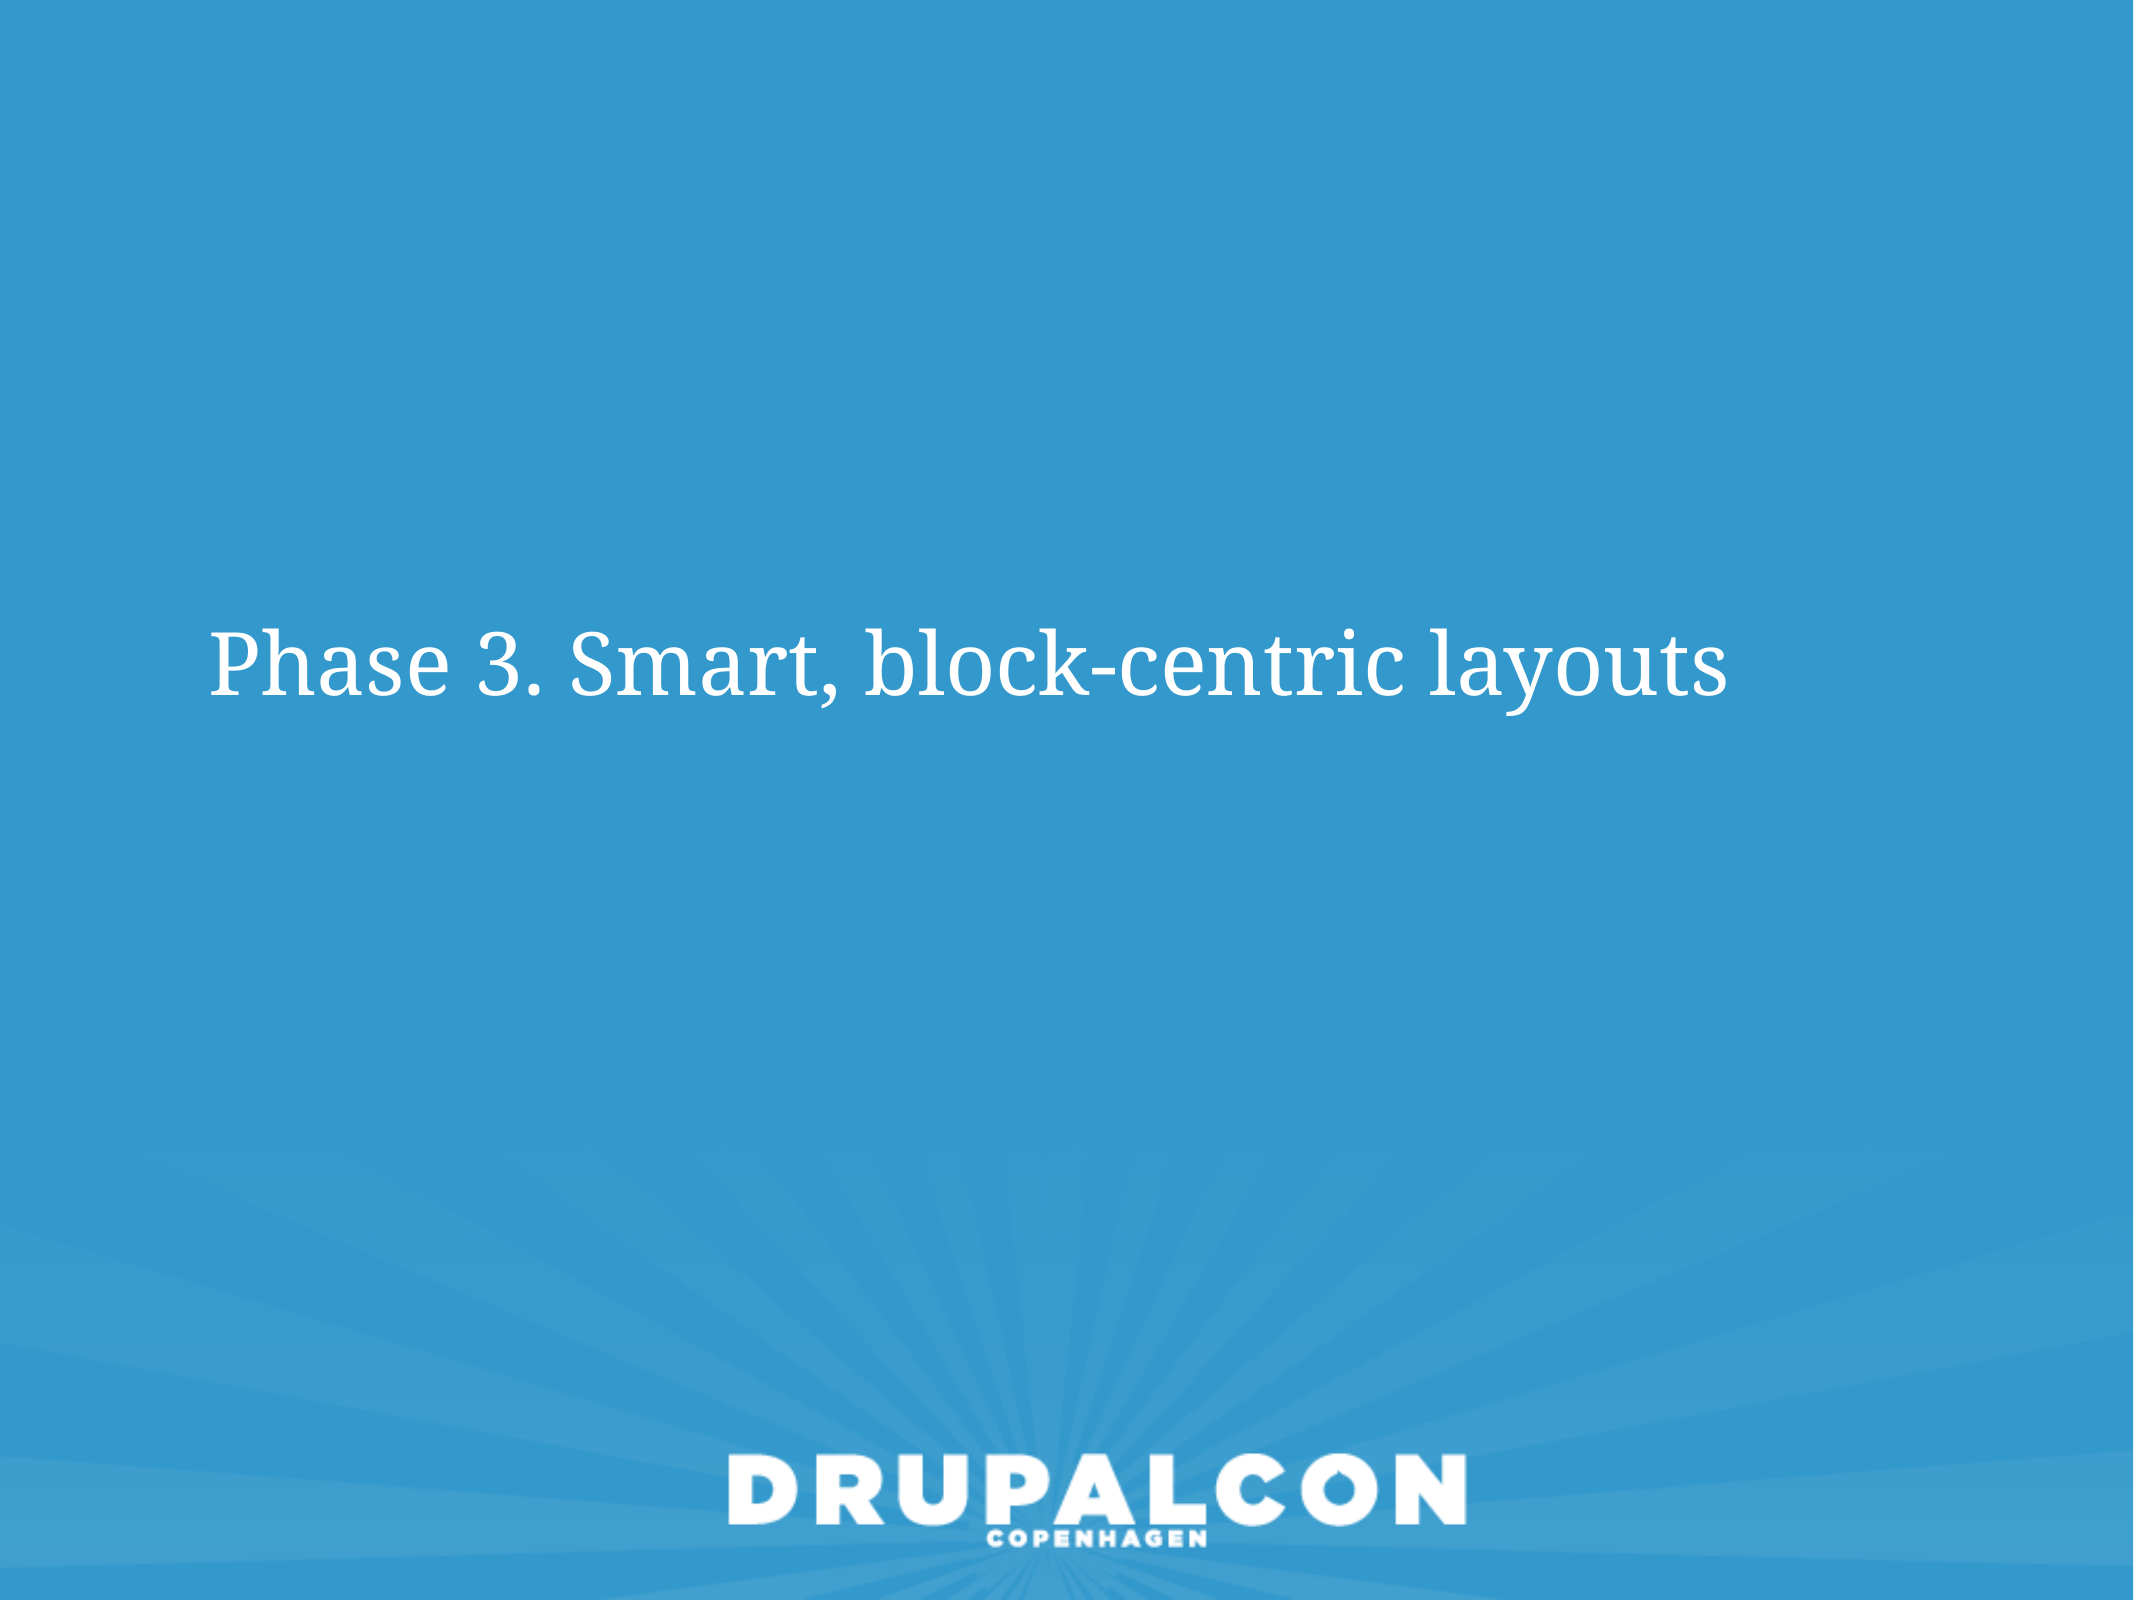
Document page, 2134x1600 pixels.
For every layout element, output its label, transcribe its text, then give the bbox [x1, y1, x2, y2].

subtitle Phase 3. Smart, block-centric layouts [208, 30, 1925, 1291]
picture [0, 0, 2134, 1600]
